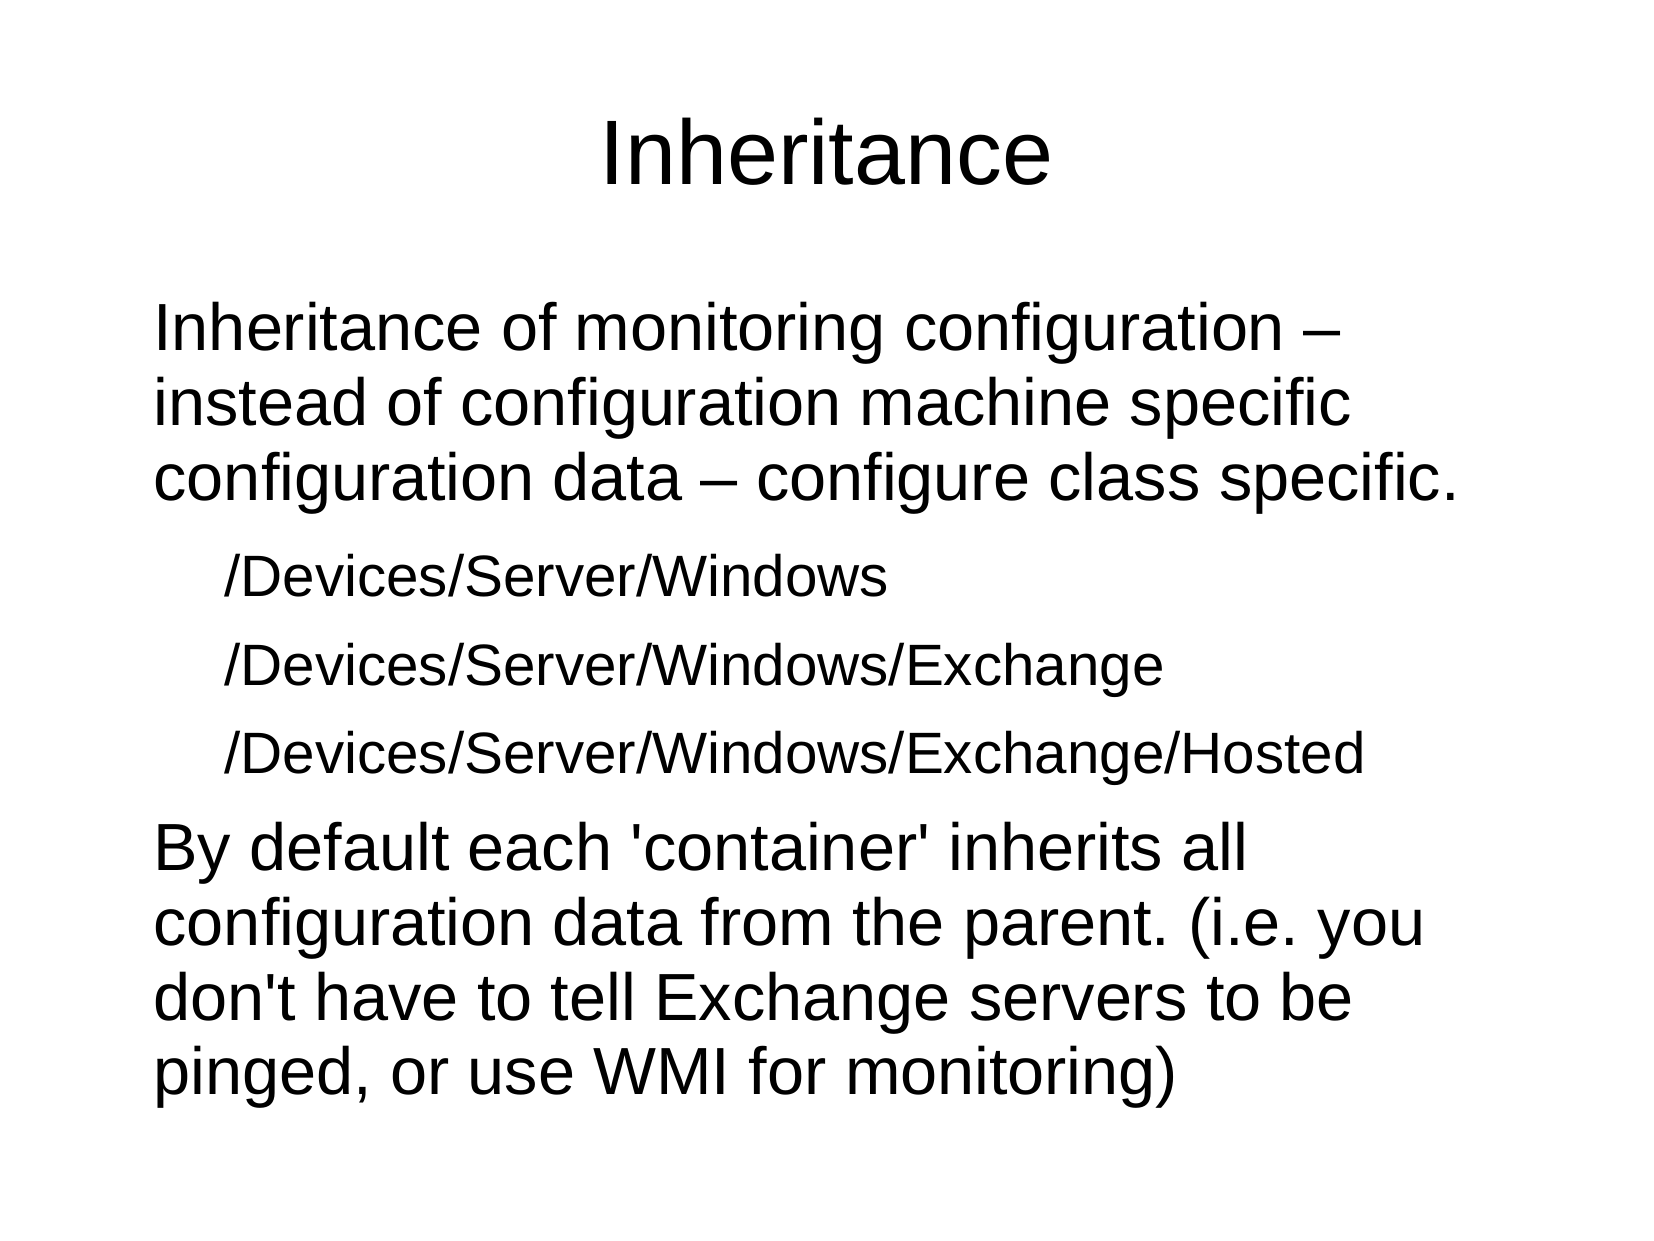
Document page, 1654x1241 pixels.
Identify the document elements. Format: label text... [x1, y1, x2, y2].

title Inheritance [82, 49, 1571, 257]
list Inheritance of monitoring configuration – instead of configuration machine specific configuration data – configure class specific. /Devices/Server/Windows /Devices/Server/Windows/Exchange /Devices/Server/Windows/Exchange/Hosted By default each 'container' inherits all configuration data from the parent. (i.e. you don't have to tell Exchange servers to be pinged, or use WMI for monitoring) [82, 290, 1571, 1110]
